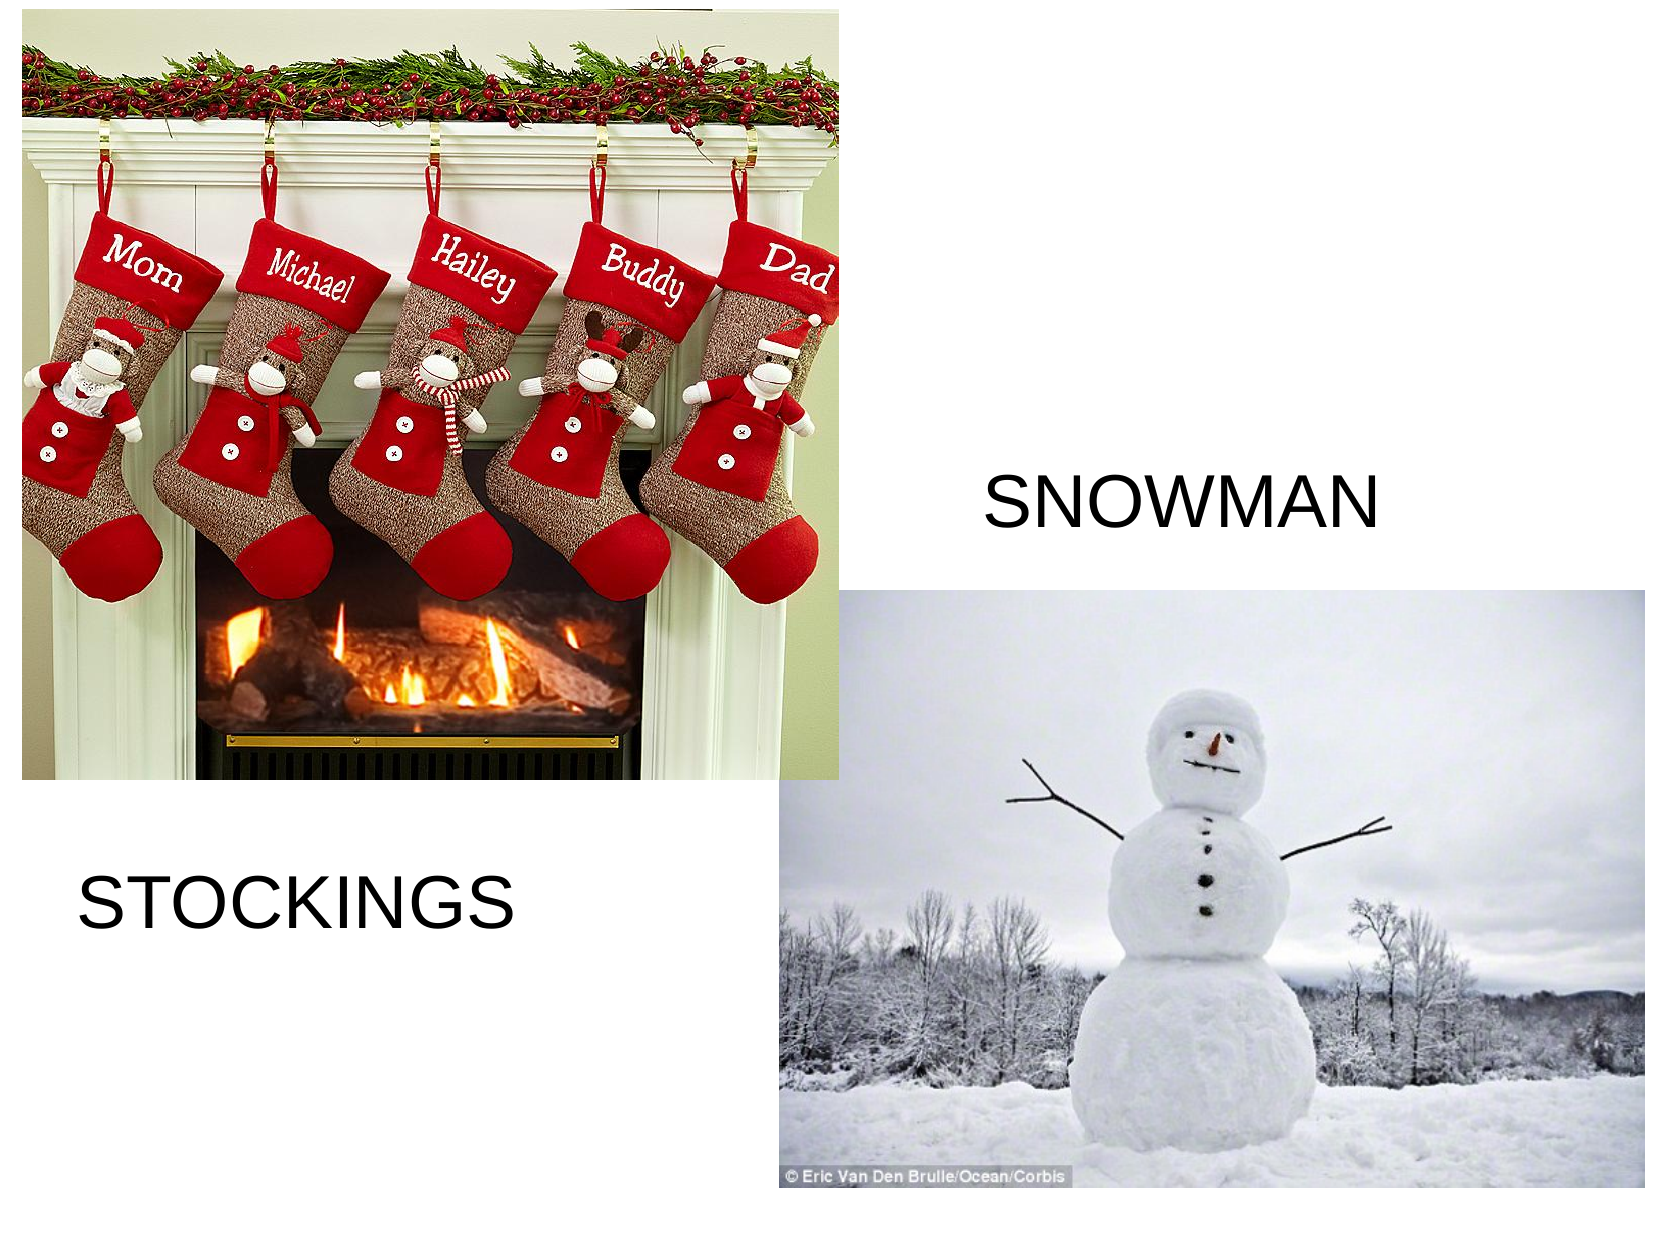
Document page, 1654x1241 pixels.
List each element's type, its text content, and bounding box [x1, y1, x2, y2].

text_box STOCKINGS [61, 860, 532, 945]
picture [22, 9, 1645, 1188]
text_box SNOWMAN [900, 459, 1465, 544]
